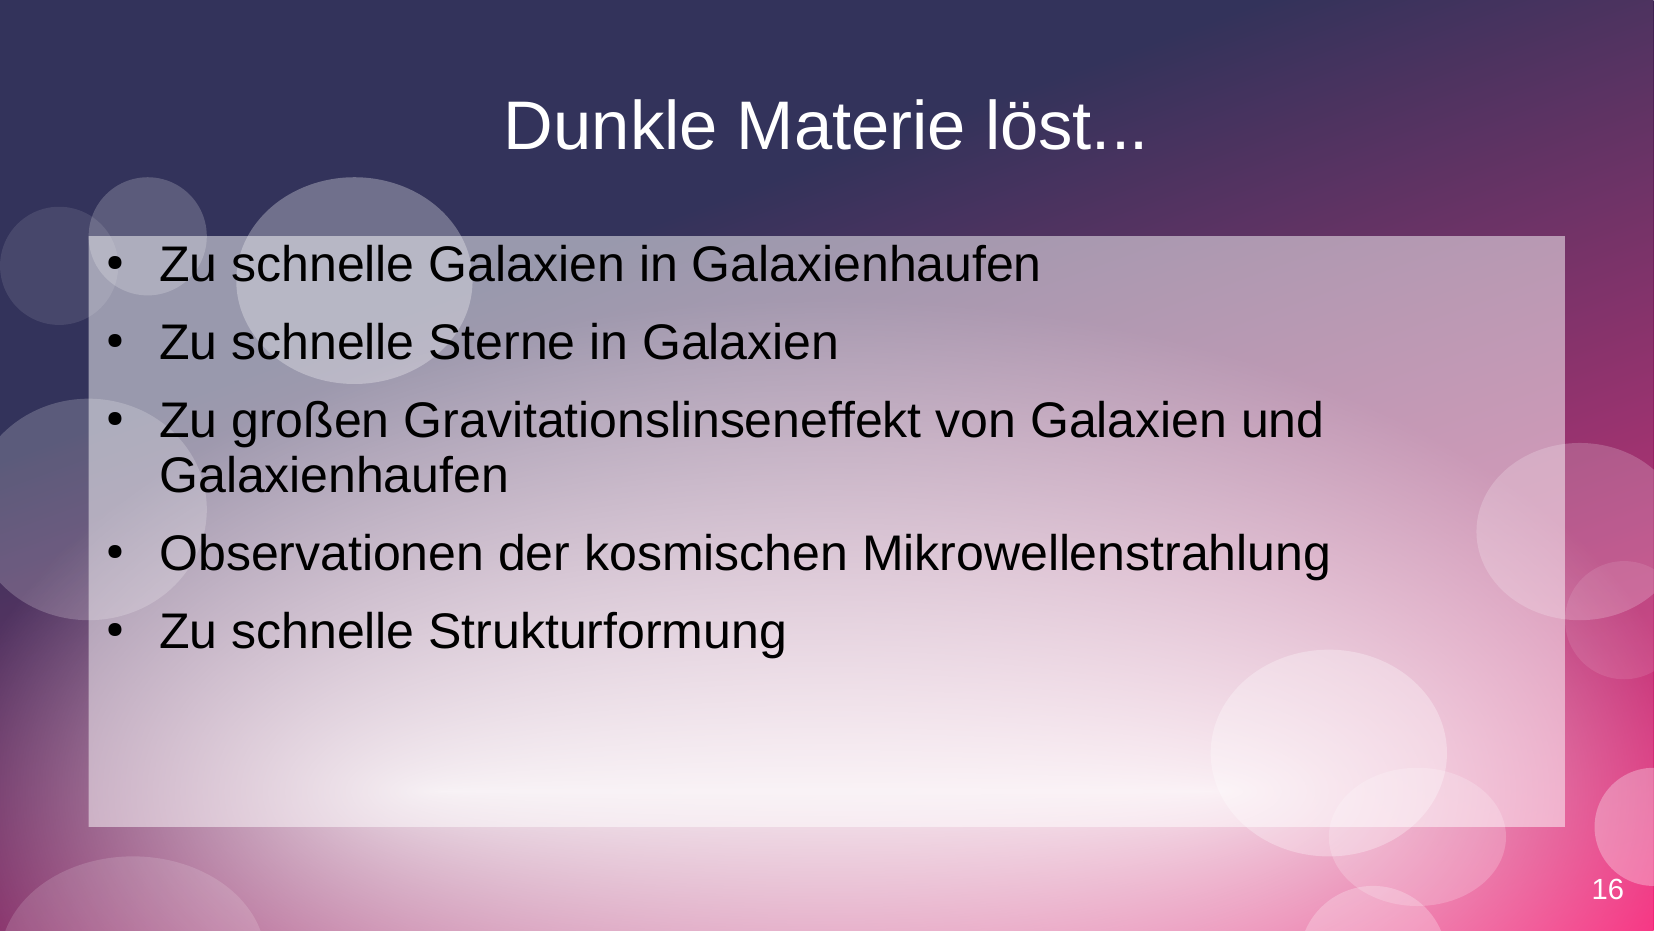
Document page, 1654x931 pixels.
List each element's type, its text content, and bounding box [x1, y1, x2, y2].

title Dunkle Materie löst... [88, 44, 1565, 207]
list Zu schnelle Galaxien in Galaxienhaufen Zu schnelle Sterne in Galaxien Zu großen Gravitationslinseneffekt von Galaxien und Galaxienhaufen Observationen der kosmischen Mikrowellenstrahlung Zu schnelle Strukturformung [88, 236, 1565, 827]
